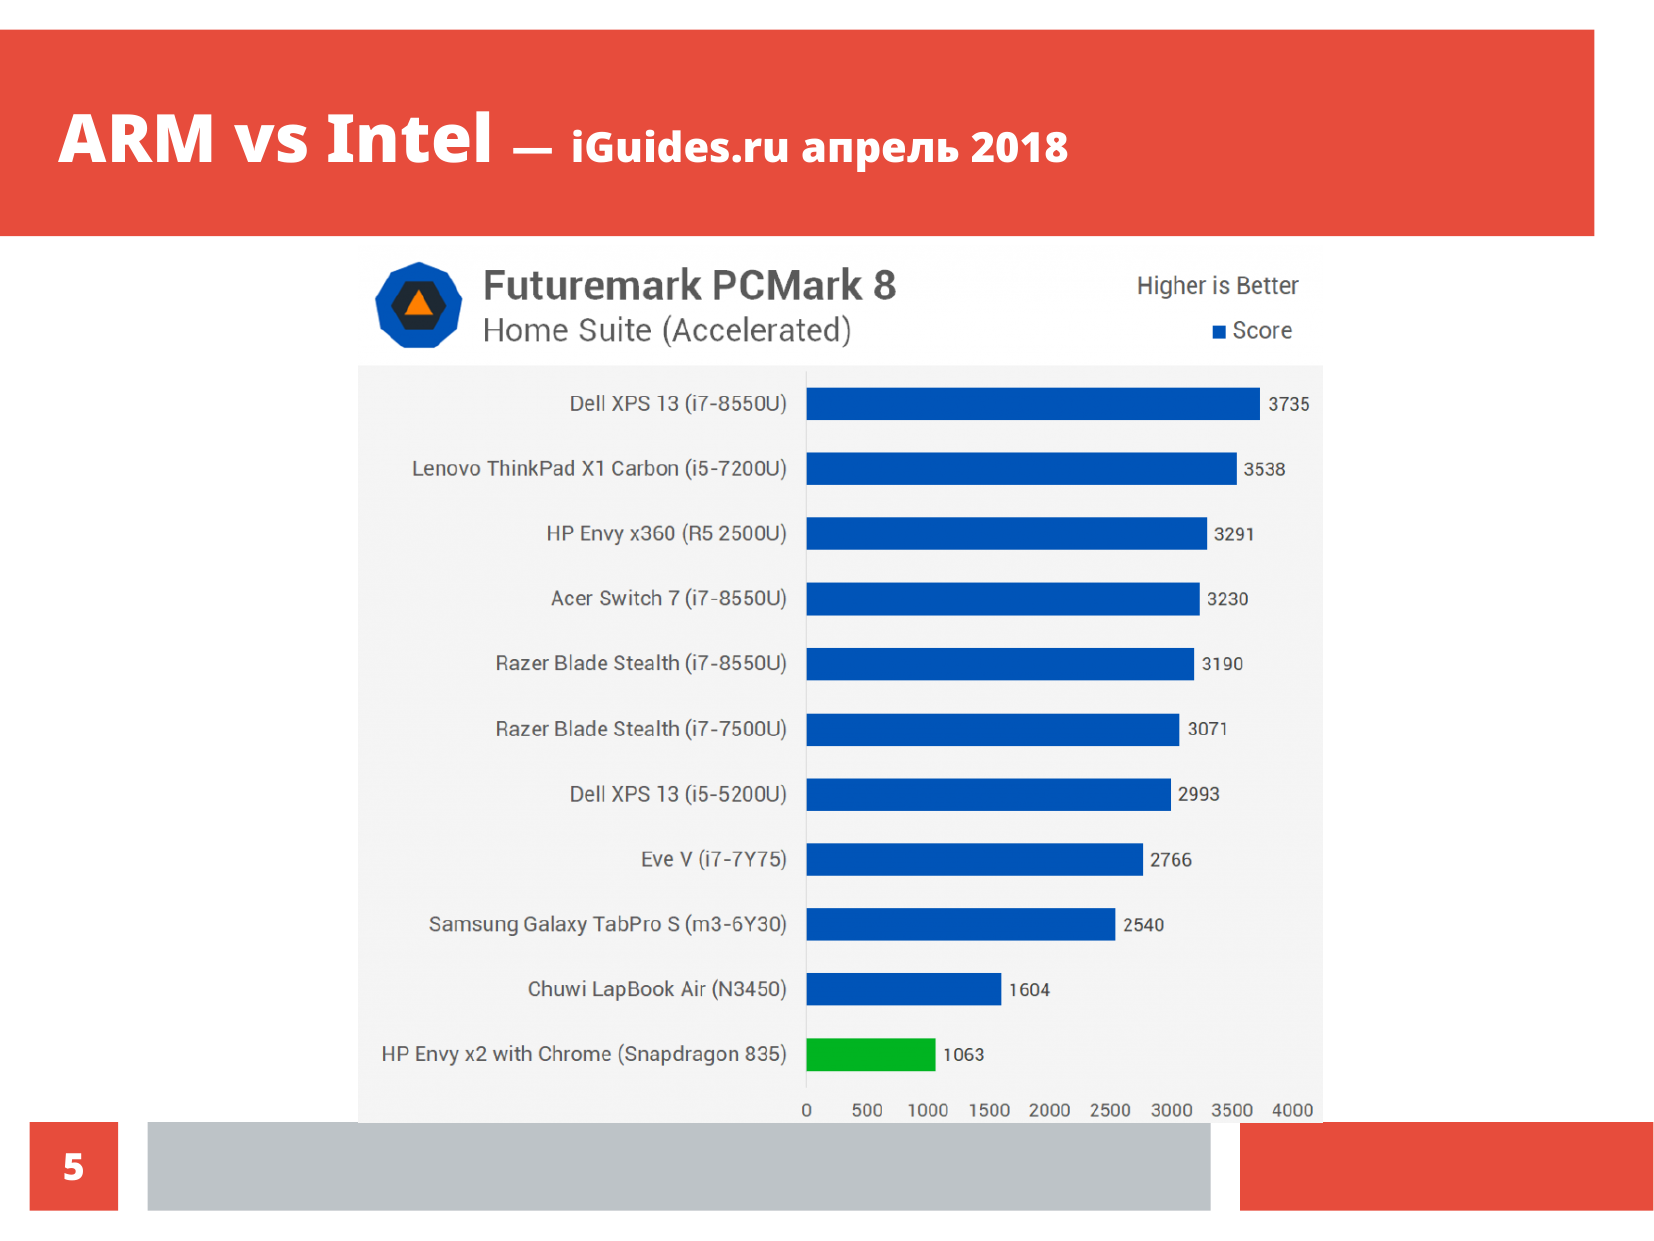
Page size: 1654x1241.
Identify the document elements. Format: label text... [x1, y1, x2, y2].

title ARM vs Intel — iGuides.ru апрель 2018 [59, 91, 1595, 162]
picture [358, 245, 1323, 1123]
